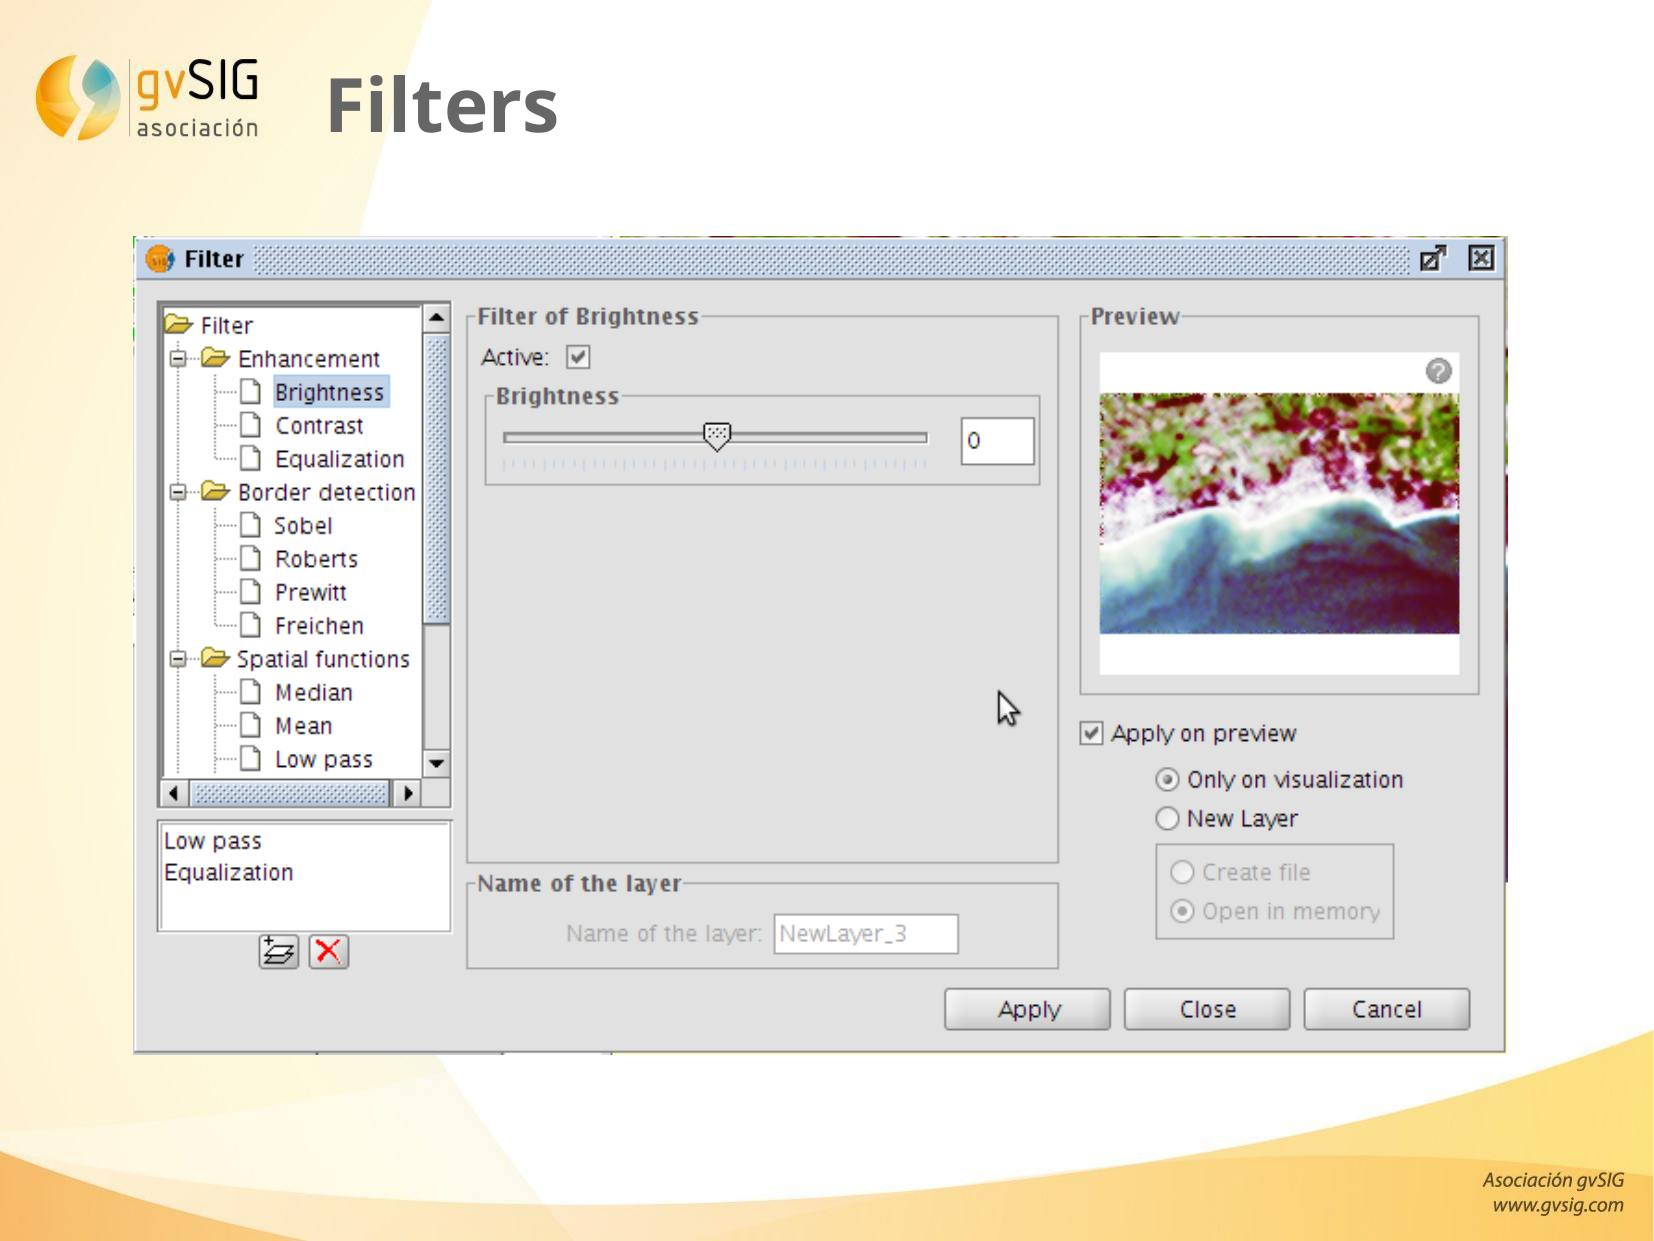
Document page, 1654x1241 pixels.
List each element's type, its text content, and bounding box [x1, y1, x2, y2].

title Filters [324, 29, 1625, 178]
picture [0, 0, 1654, 1241]
